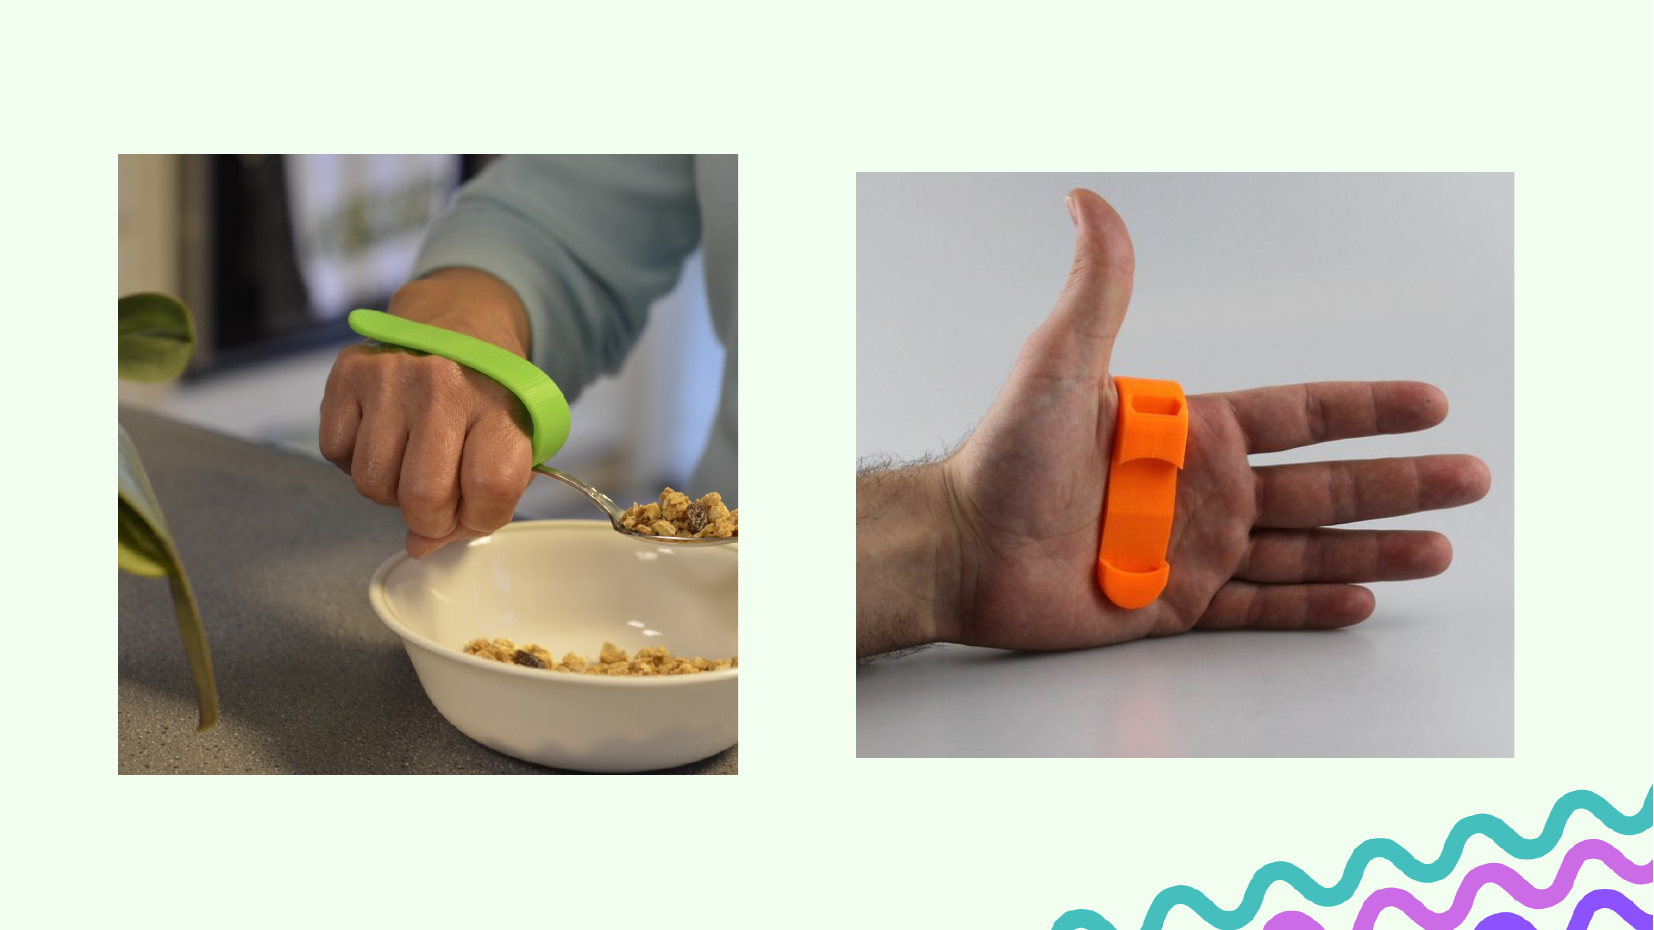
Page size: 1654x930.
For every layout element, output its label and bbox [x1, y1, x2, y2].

text_box [856, 172, 1515, 758]
text_box [118, 154, 739, 776]
picture [974, 695, 1653, 930]
